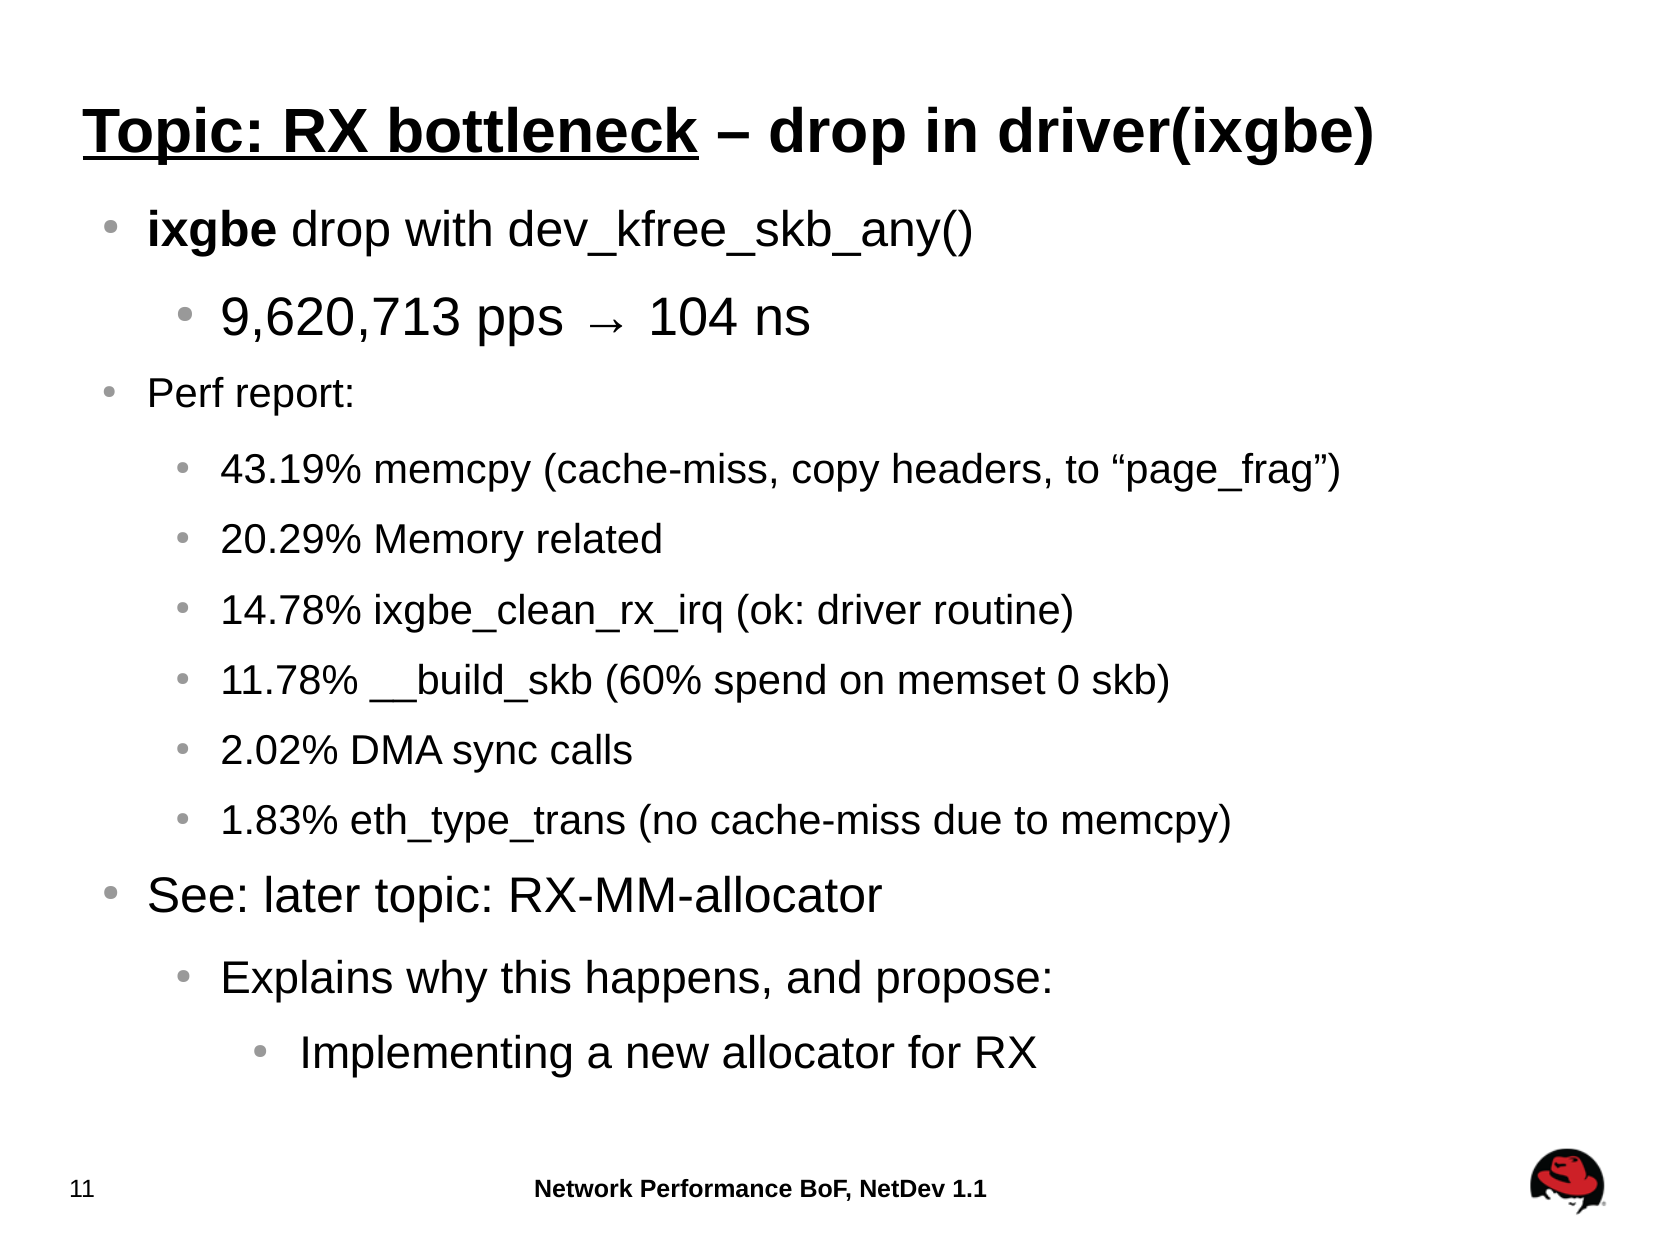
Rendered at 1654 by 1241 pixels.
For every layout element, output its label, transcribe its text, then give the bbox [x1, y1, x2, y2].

picture [1529, 1146, 1612, 1224]
title Topic: RX bottleneck – drop in driver(ixgbe) [82, 37, 1571, 226]
list ixgbe drop with dev_kfree_skb_any() 9,620,713 pps → 104 ns Perf report: 43.19% memcpy (cache-miss, copy headers, to “page_frag”) 20.29% Memory related 14.78% ixgbe_clean_rx_irq (ok: driver routine) 11.78% __build_skb (60% spend on memset 0 skb) 2.02% DMA sync calls 1.83% eth_type_trans (no cache-miss due to memcpy) See: later topic: RX-MM-allocator Explains why this happens, and propose: Implementing a new allocator for RX [86, 200, 1575, 1079]
